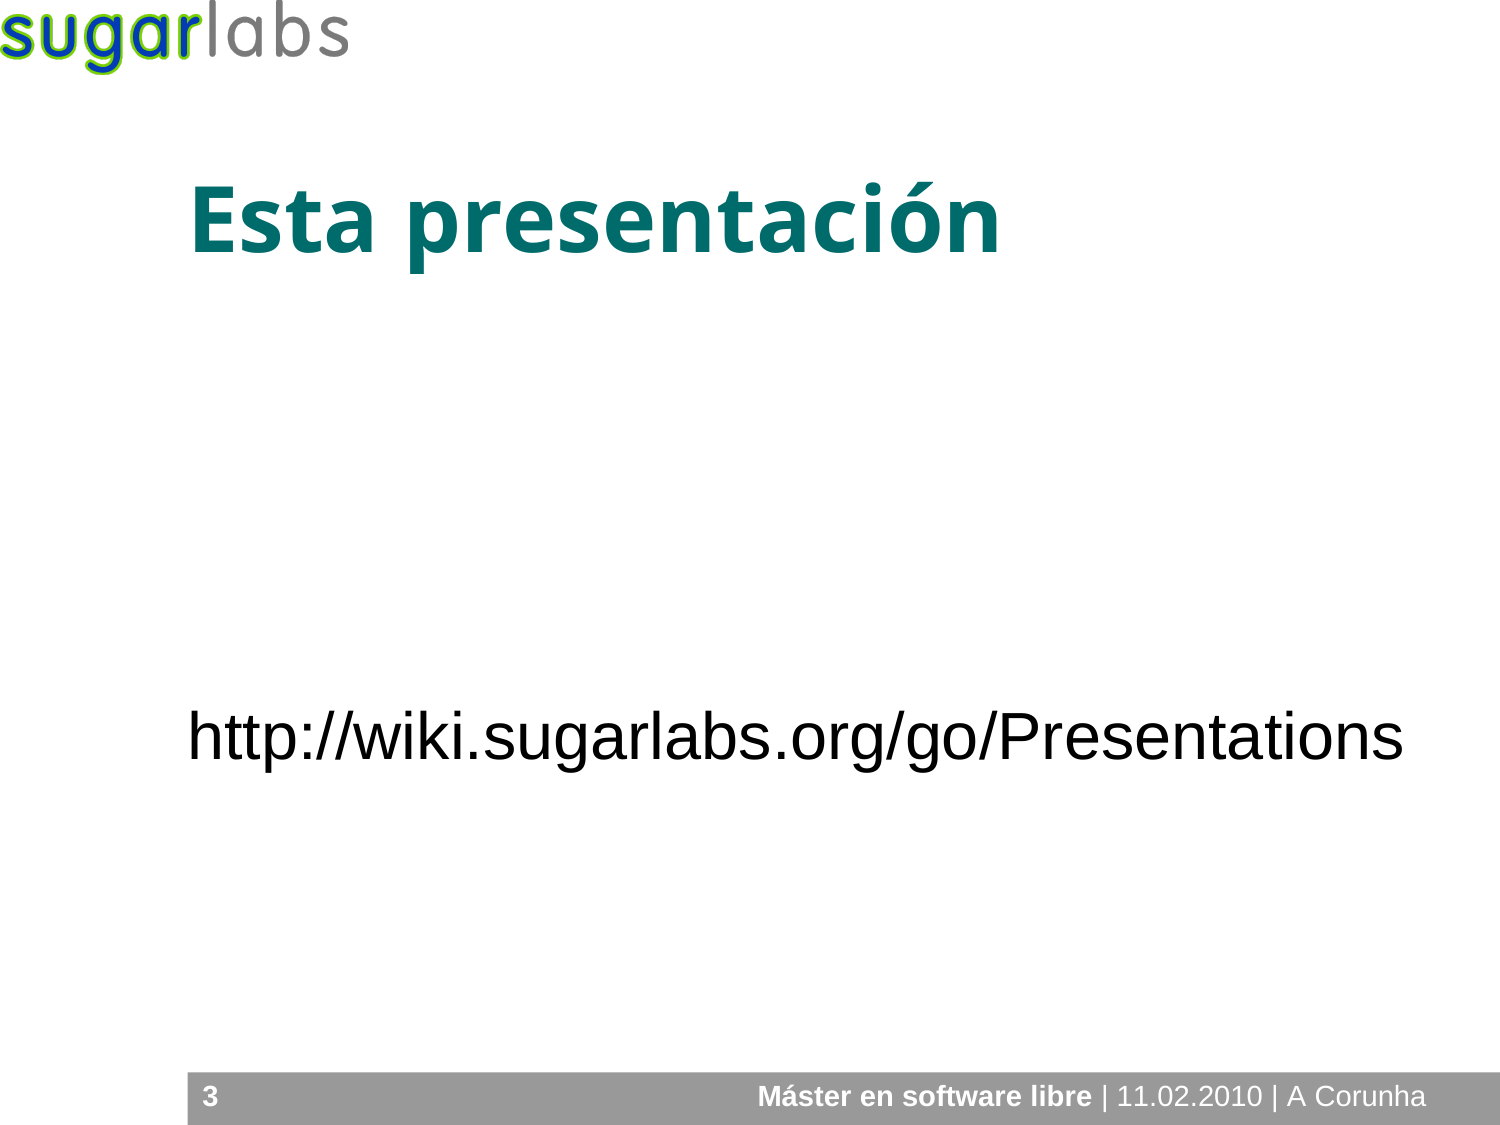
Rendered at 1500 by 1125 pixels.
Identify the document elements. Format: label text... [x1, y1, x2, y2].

title Esta presentación [187, 75, 1500, 338]
subtitle http://wiki.sugarlabs.org/go/Presentations [187, 337, 1425, 1042]
picture [0, 0, 348, 75]
